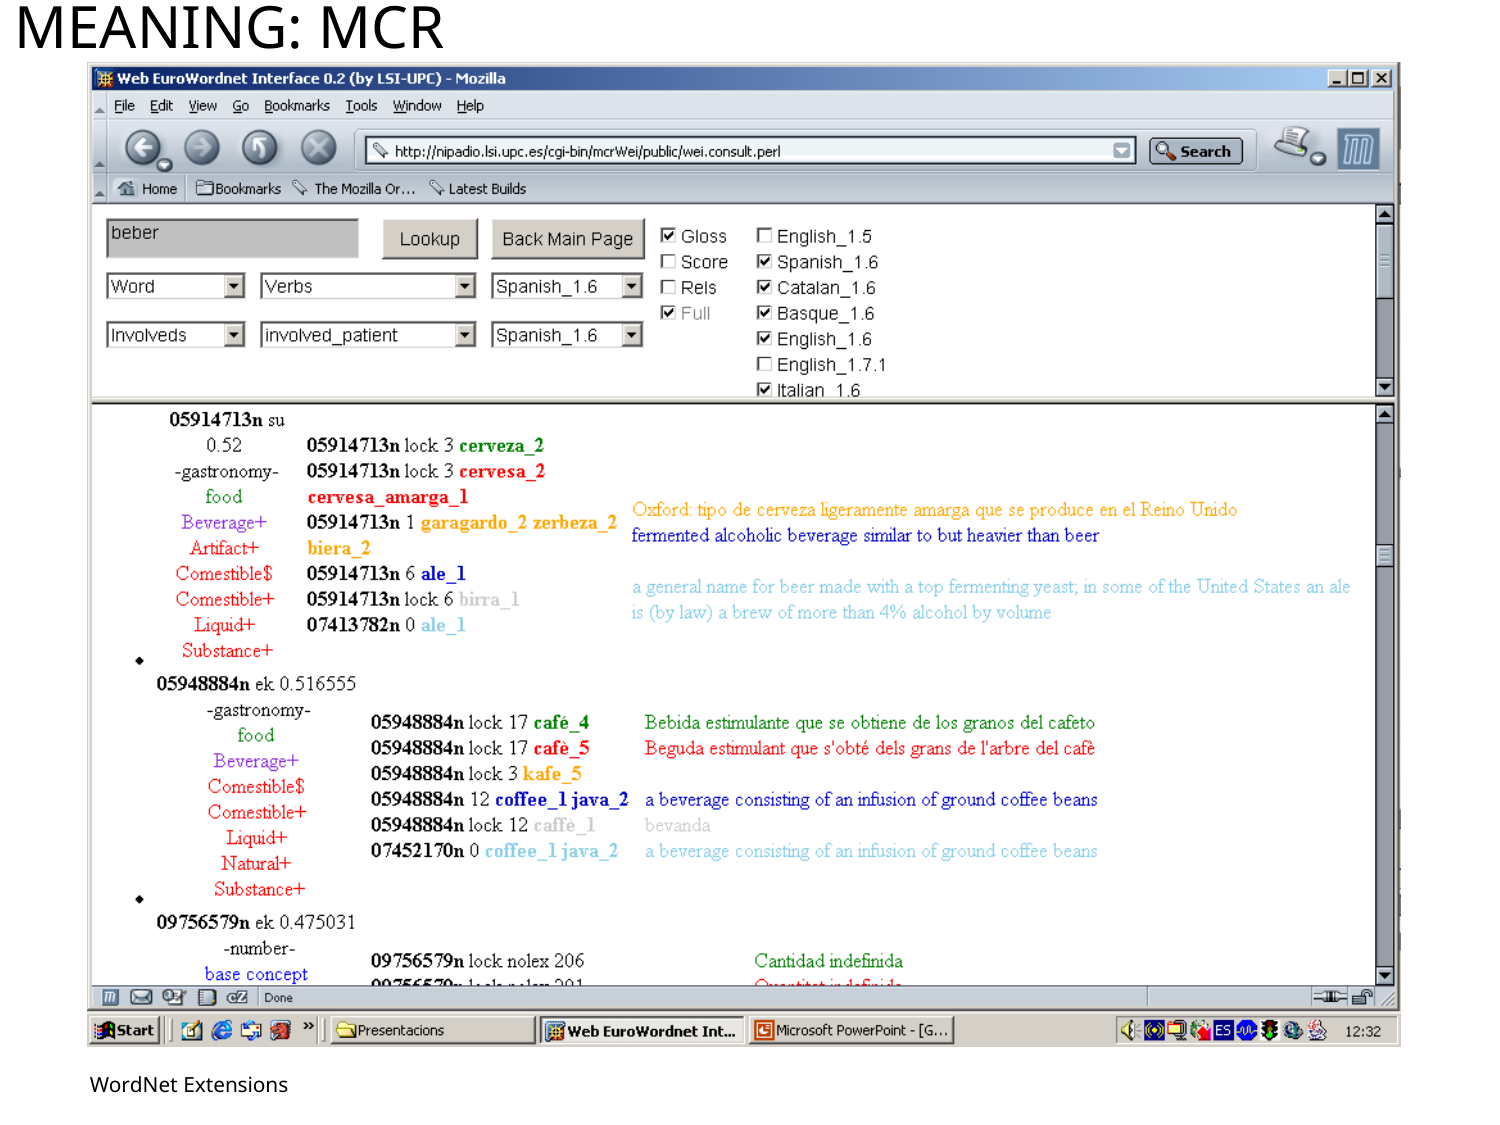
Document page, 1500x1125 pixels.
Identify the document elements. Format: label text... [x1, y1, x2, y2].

title MEANING: MCR [0, 0, 1500, 70]
picture [87, 62, 1401, 1047]
